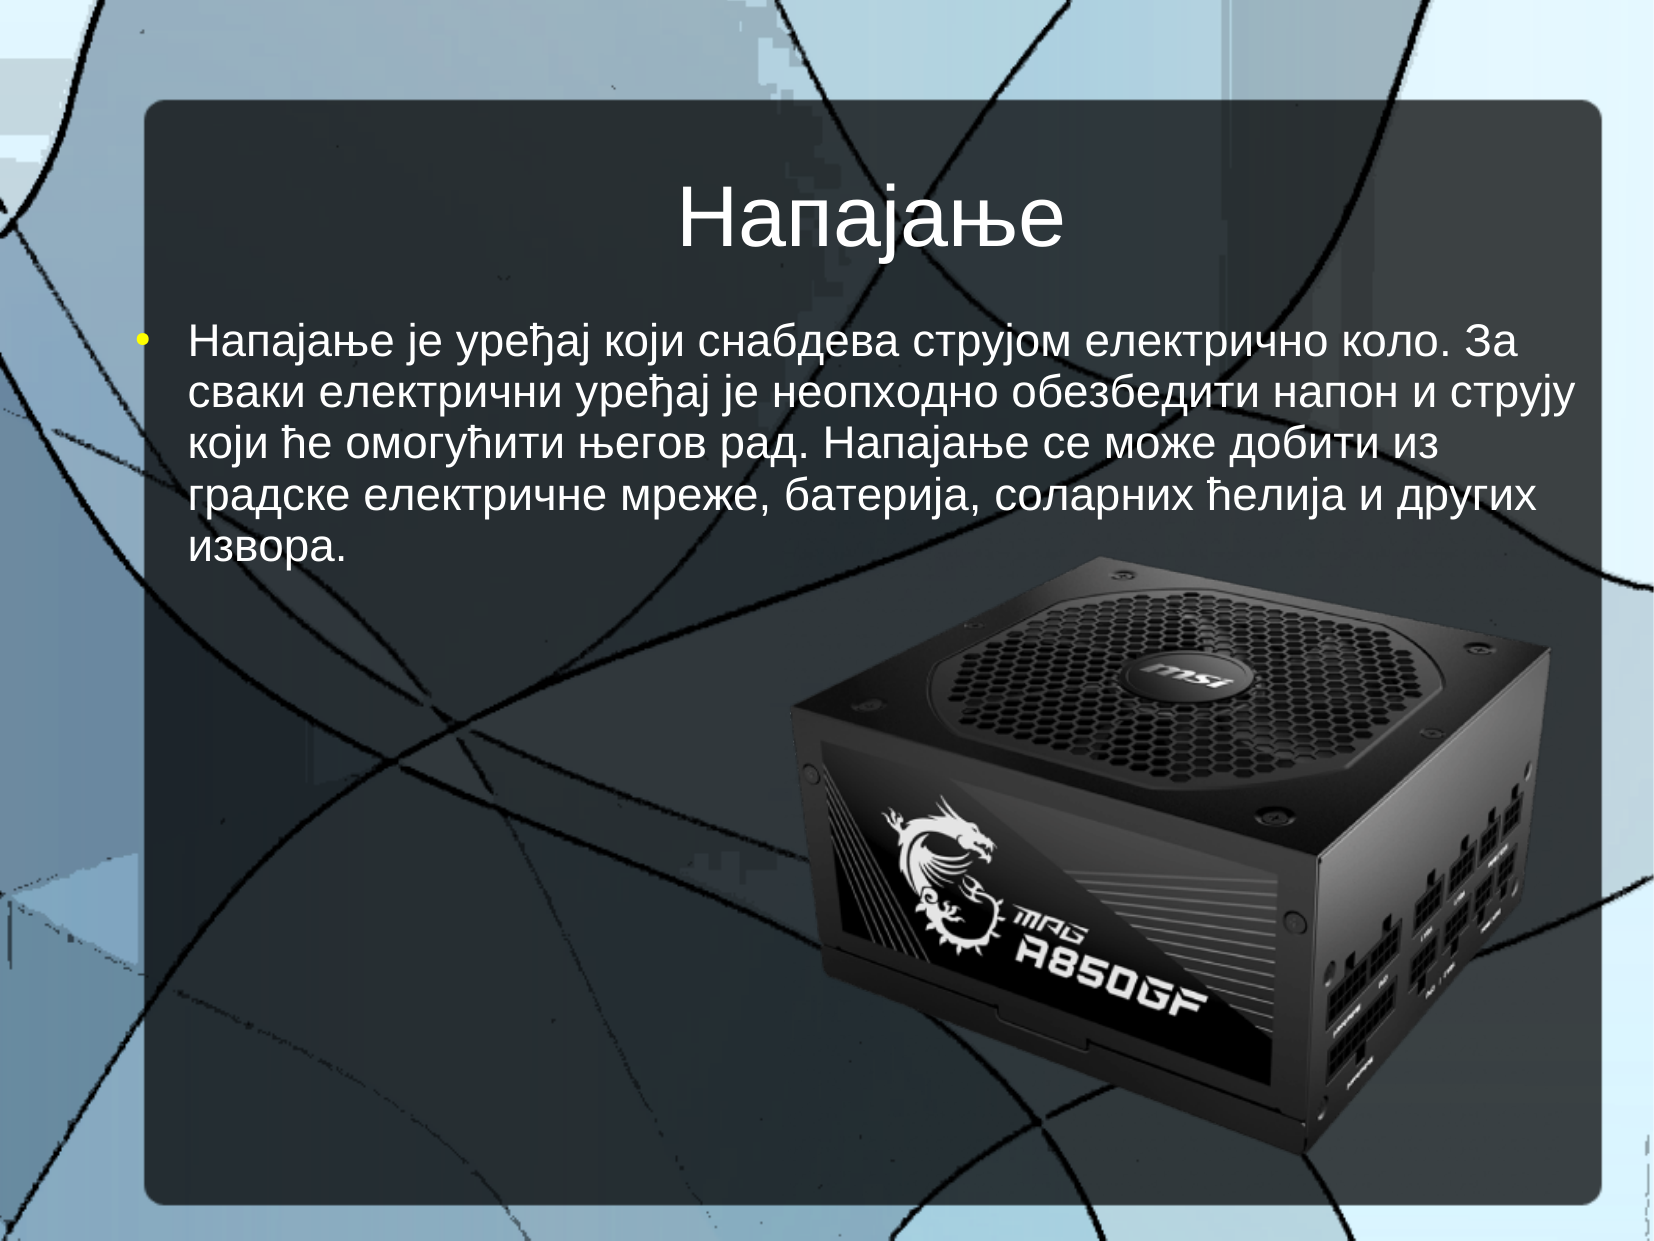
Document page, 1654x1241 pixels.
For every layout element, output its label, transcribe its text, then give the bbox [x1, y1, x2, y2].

title Напајање [159, 108, 1583, 315]
picture [0, 0, 1654, 1241]
list Напајање је уређај који снабдева струјом електрично коло. За сваки електрични уређај је неопходно обезбедити напон и струју који ће омогућити његов рад. Напајање се може добити из градске електричне мреже, батерија, соларних ћелија и других извора. [116, 315, 1606, 1134]
